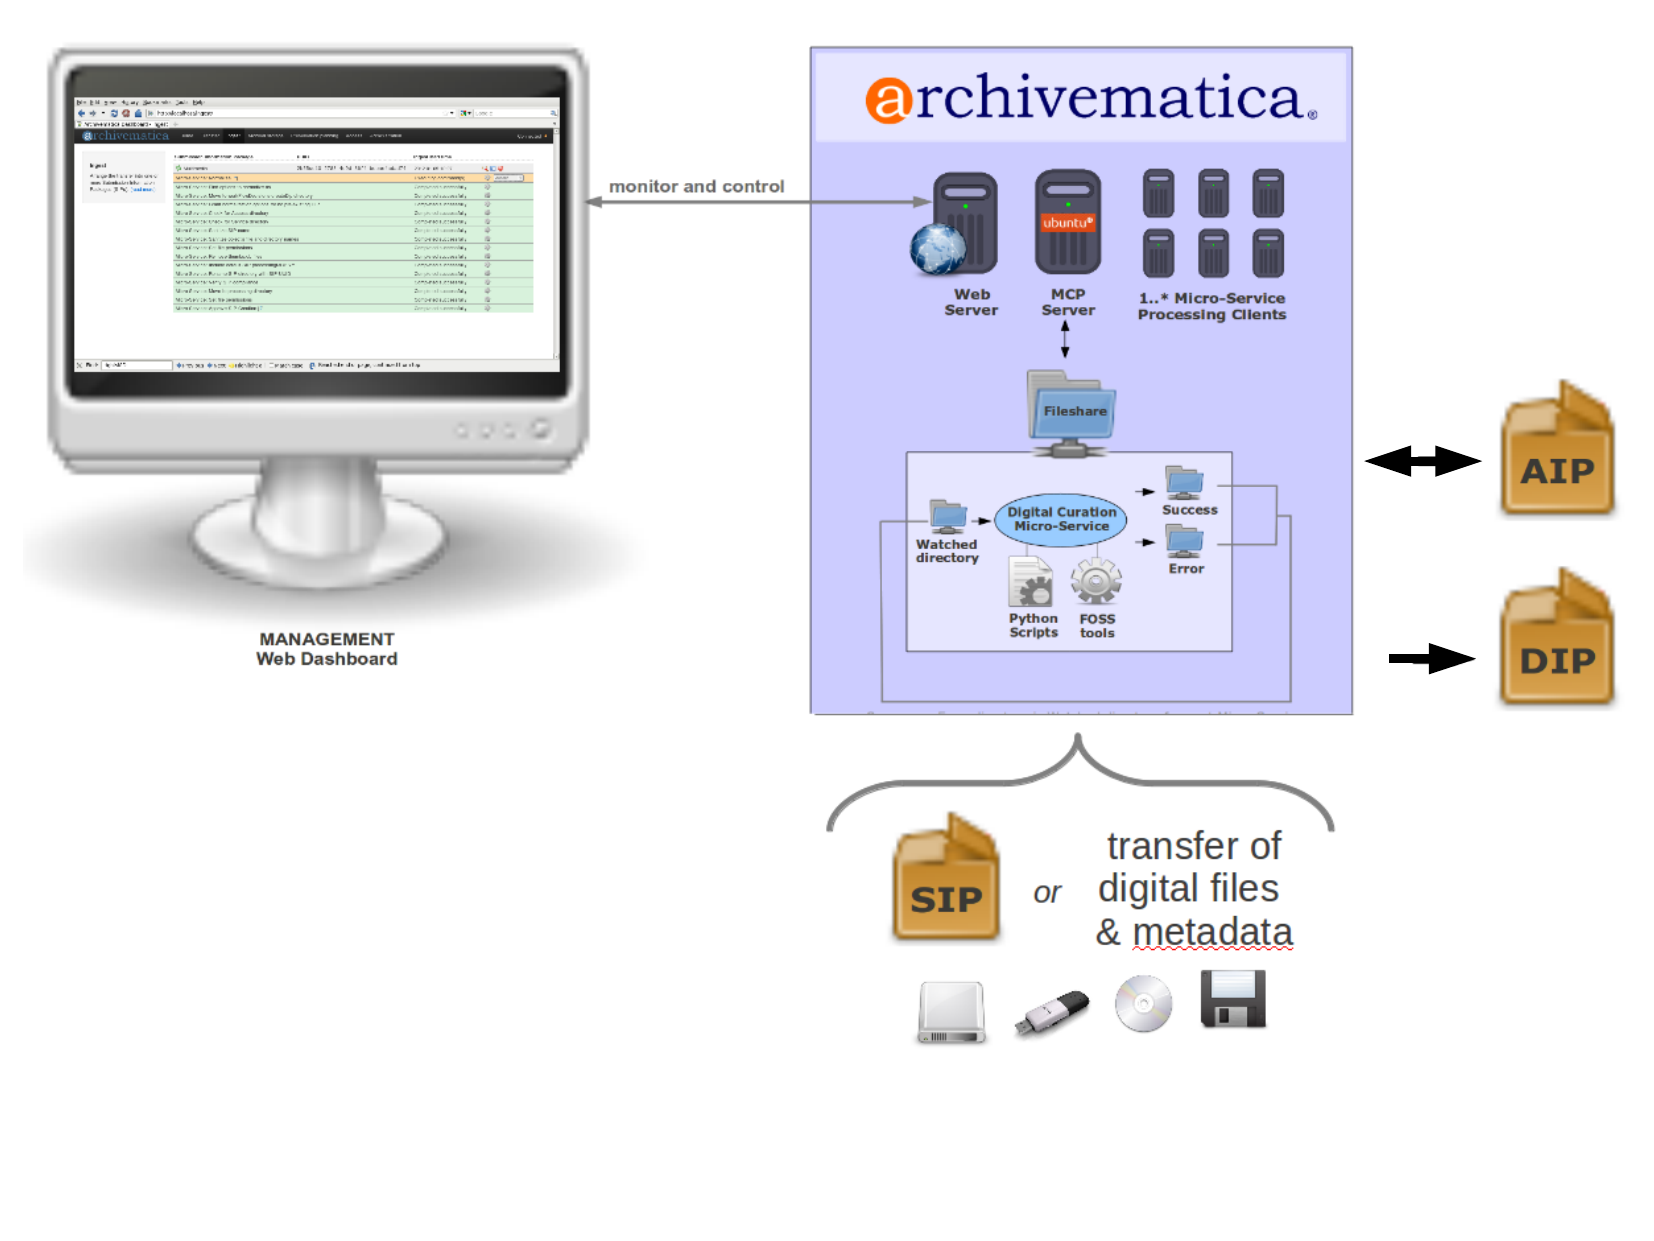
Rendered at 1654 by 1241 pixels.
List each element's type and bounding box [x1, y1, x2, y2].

picture [23, 21, 1370, 1052]
picture [1403, 560, 1626, 720]
picture [1401, 358, 1625, 543]
